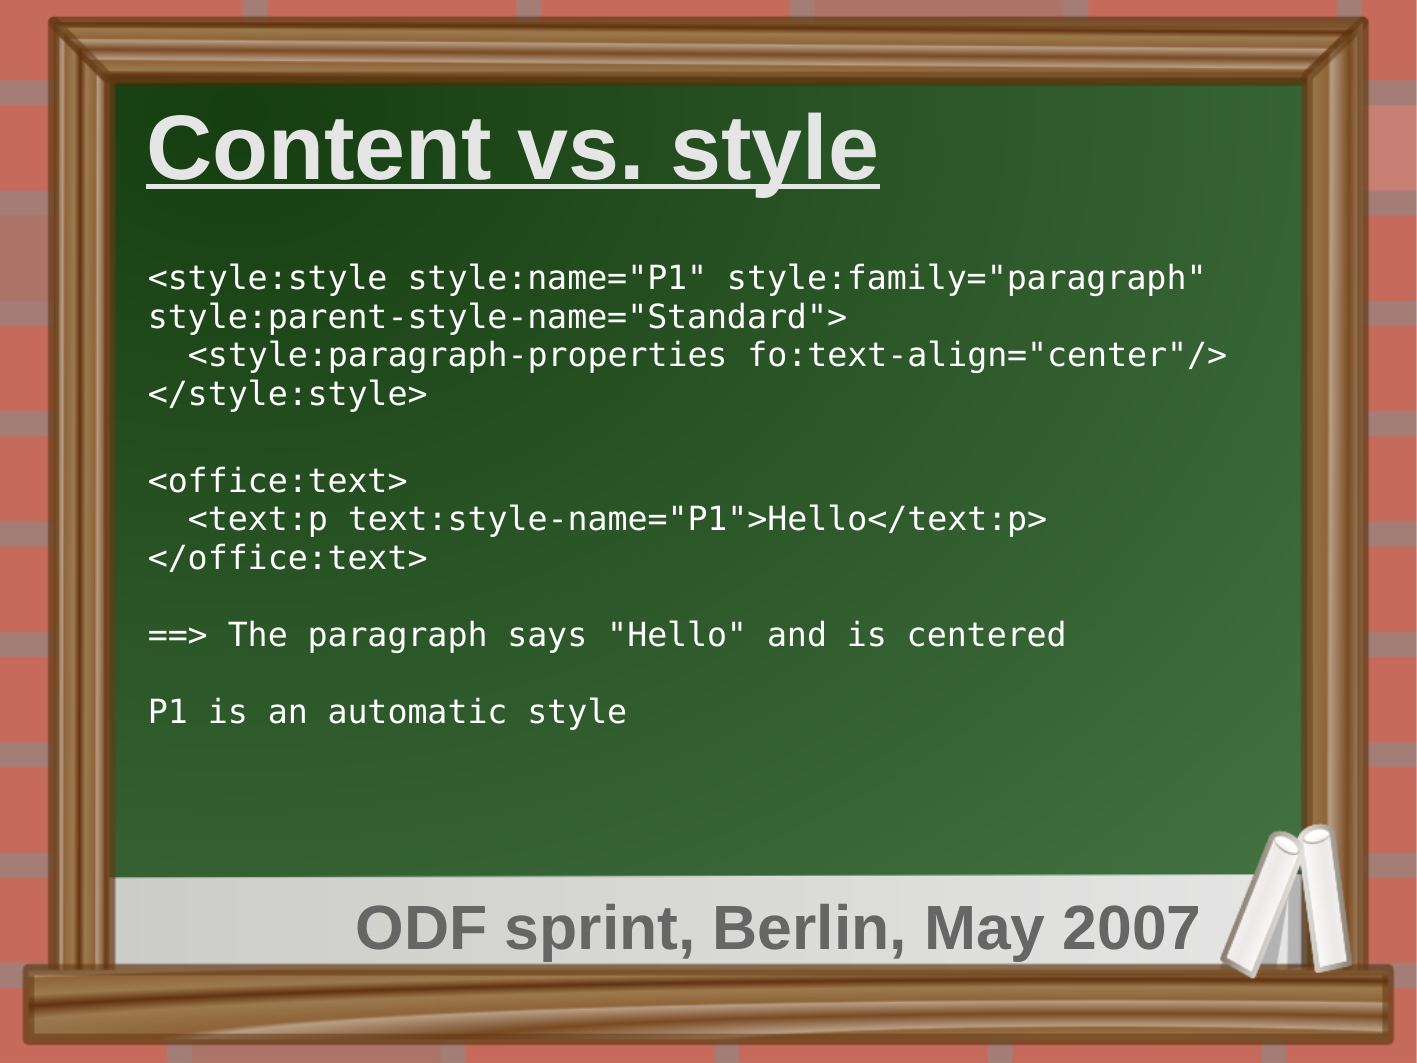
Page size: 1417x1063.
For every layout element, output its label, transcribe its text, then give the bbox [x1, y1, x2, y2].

picture [0, 0, 1417, 1063]
text_box <style:style style:name="P1" style:family="paragraph" style:parent-style-name="Standard"> <style:paragraph-properties fo:text-align="center"/> </style:style> <office:text> <text:p text:style-name="P1">Hello</text:p> </office:text> ==> The paragraph says "Hello" and is centered P1 is an automatic style [133, 202, 1258, 824]
text_box Content vs. style [131, 88, 1313, 210]
